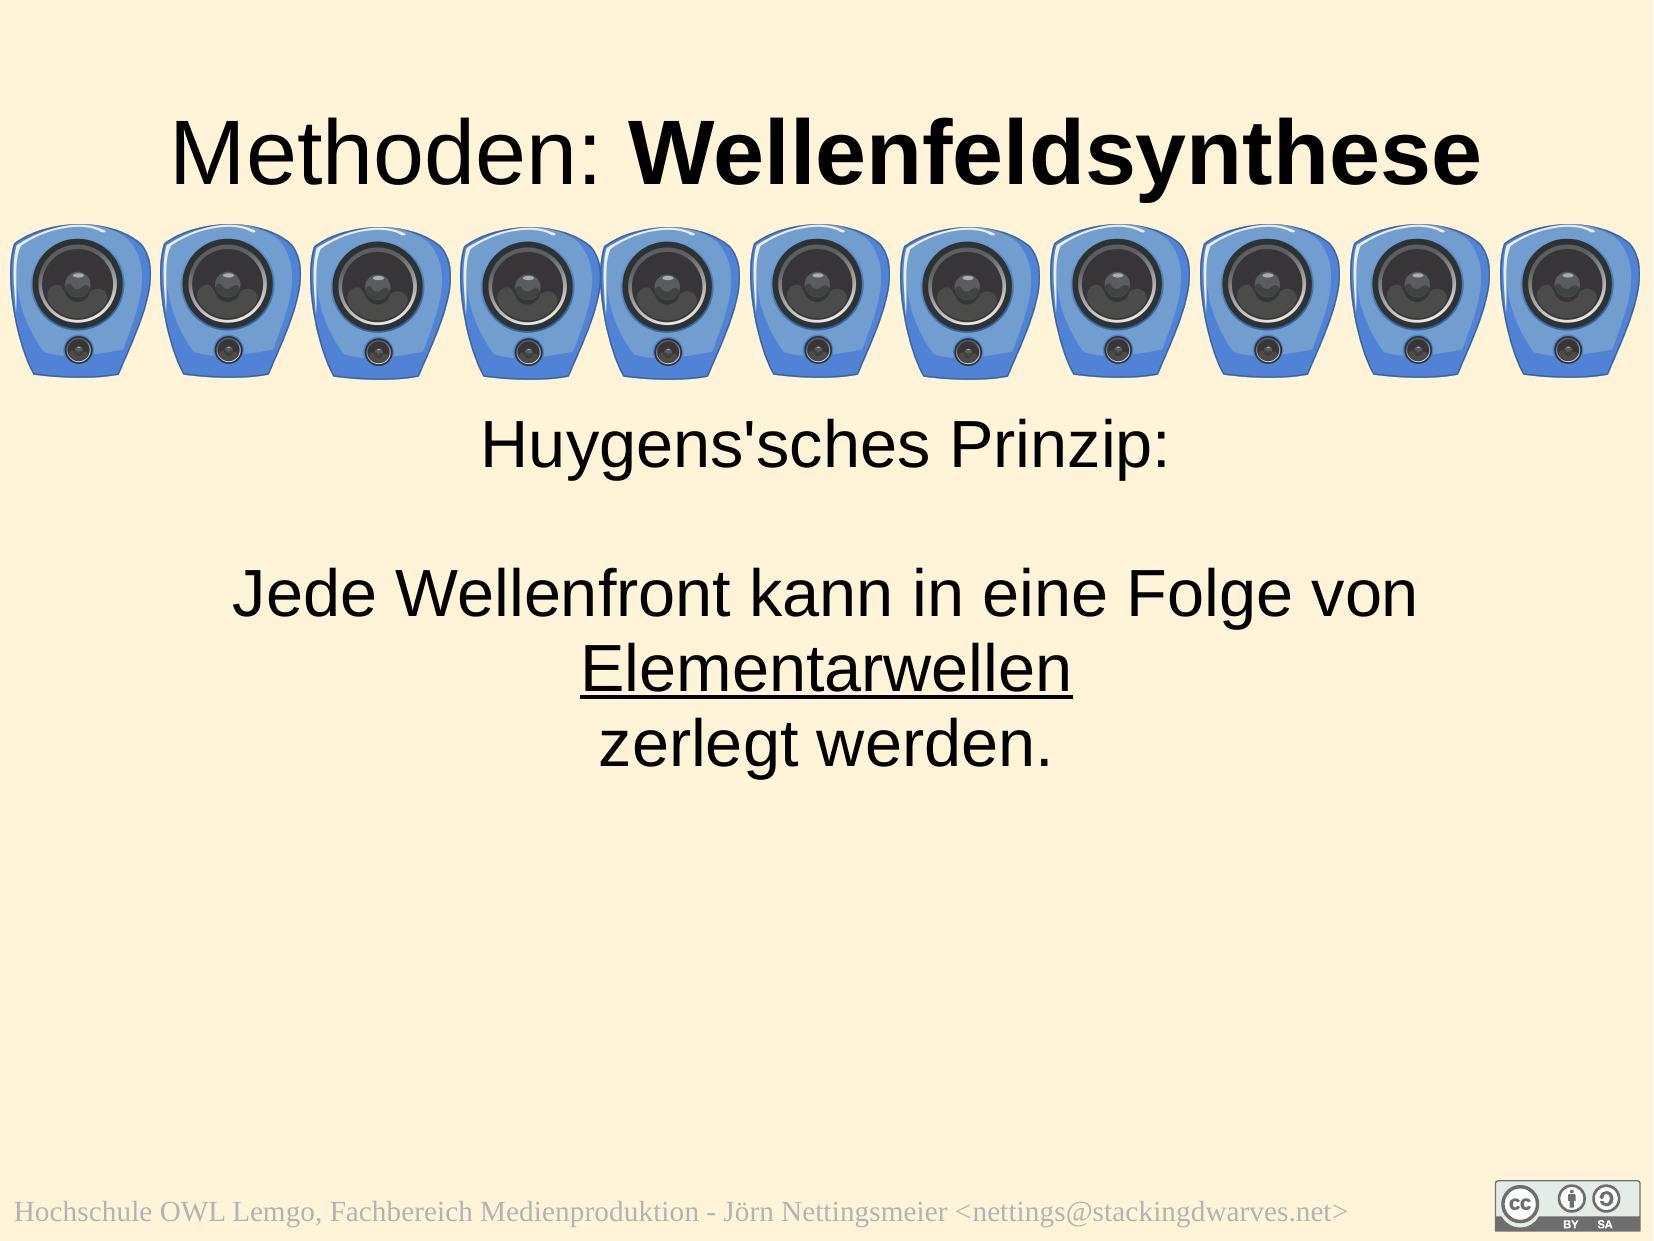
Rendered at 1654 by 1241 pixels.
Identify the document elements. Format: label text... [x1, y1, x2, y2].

picture [1200, 224, 1340, 378]
subtitle Huygens'sches Prinzip: Jede Wellenfront kann in eine Folge von Elementarwellen zerlegt werden. [82, 331, 1571, 1155]
picture [1500, 224, 1640, 378]
picture [1350, 224, 1490, 378]
picture [10, 224, 151, 378]
picture [310, 227, 451, 380]
picture [750, 224, 890, 378]
picture [460, 227, 740, 380]
picture [900, 227, 1040, 380]
picture [160, 224, 301, 378]
picture [1050, 224, 1190, 378]
title Methoden: Wellenfeldsynthese [82, 49, 1571, 257]
